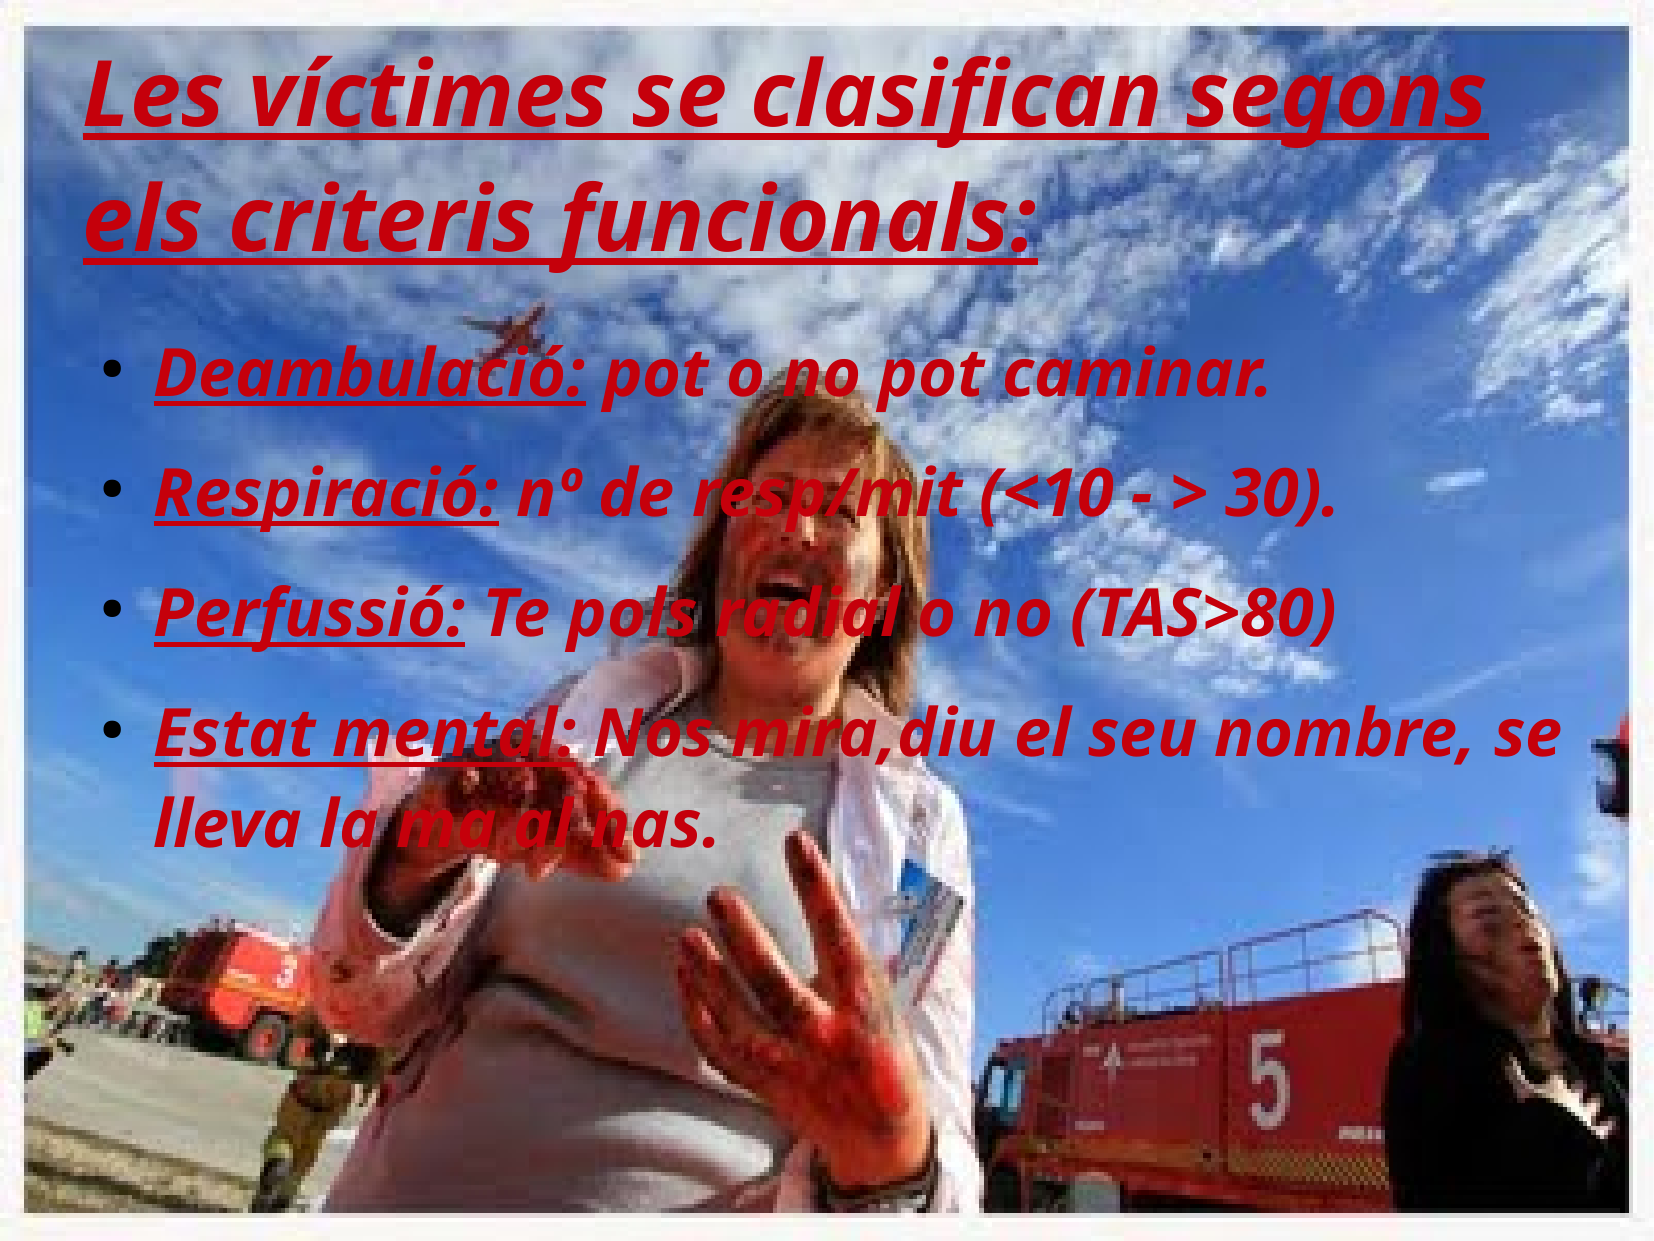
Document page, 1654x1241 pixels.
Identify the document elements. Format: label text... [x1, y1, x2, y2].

picture [0, 0, 1654, 1241]
list Deambulació: pot o no pot caminar. Respiració: nº de resp/mit (<10 - > 30). Perfussió: Te pols radial o no (TAS>80) Estat mental: Nos mira,diu el seu nombre, se lleva la ma al nas. [82, 324, 1571, 1123]
title Les víctimes se clasifican segons els criteris funcionals: [82, 25, 1571, 281]
